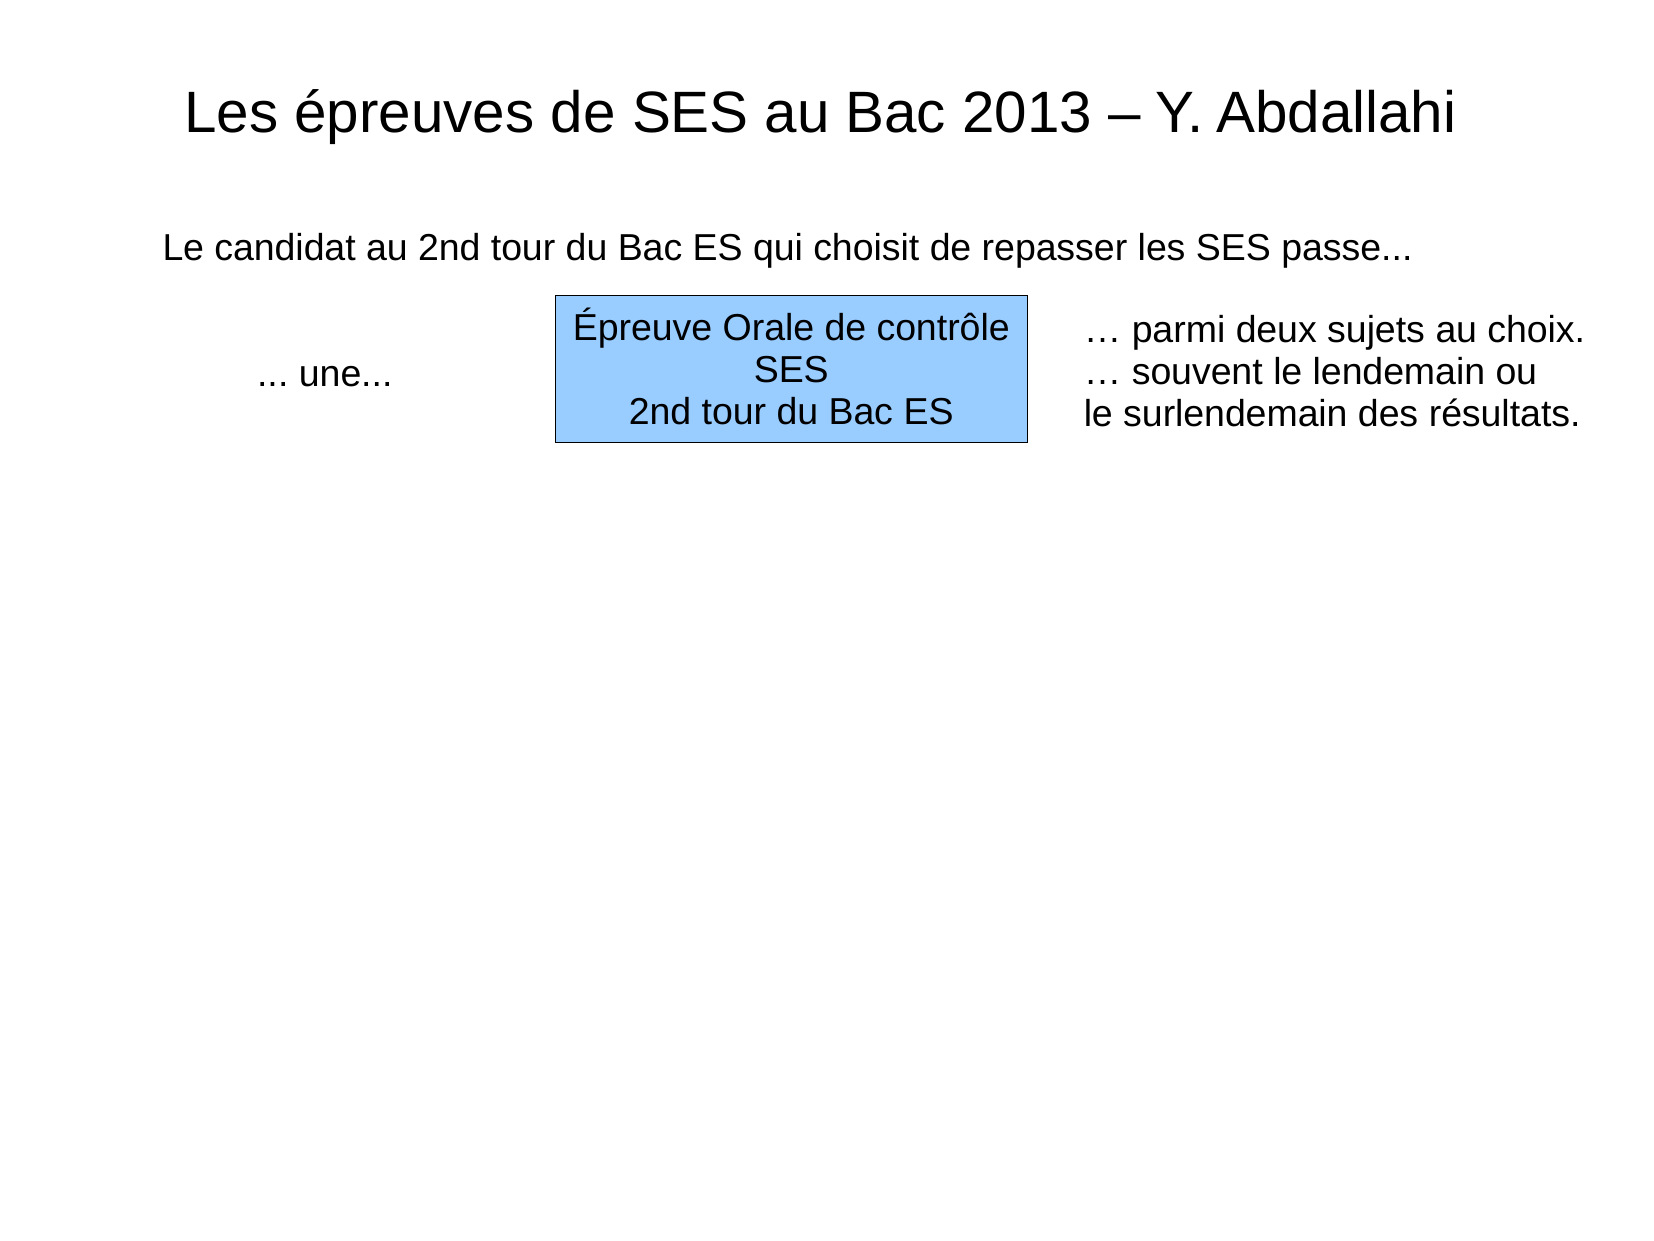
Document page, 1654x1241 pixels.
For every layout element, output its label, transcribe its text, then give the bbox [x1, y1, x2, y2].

text_box … parmi deux sujets au choix. … souvent le lendemain ou le surlendemain des résultats. [1069, 301, 1602, 442]
text_box Le candidat au 2nd tour du Bac ES qui choisit de repasser les SES passe... [147, 218, 1431, 276]
text_box ... une... [147, 345, 502, 403]
title Les épreuves de SES au Bac 2013 – Y. Abdallahi [76, 53, 1566, 172]
text_box Épreuve Orale de contrôle SES 2nd tour du Bac ES [555, 295, 1028, 443]
